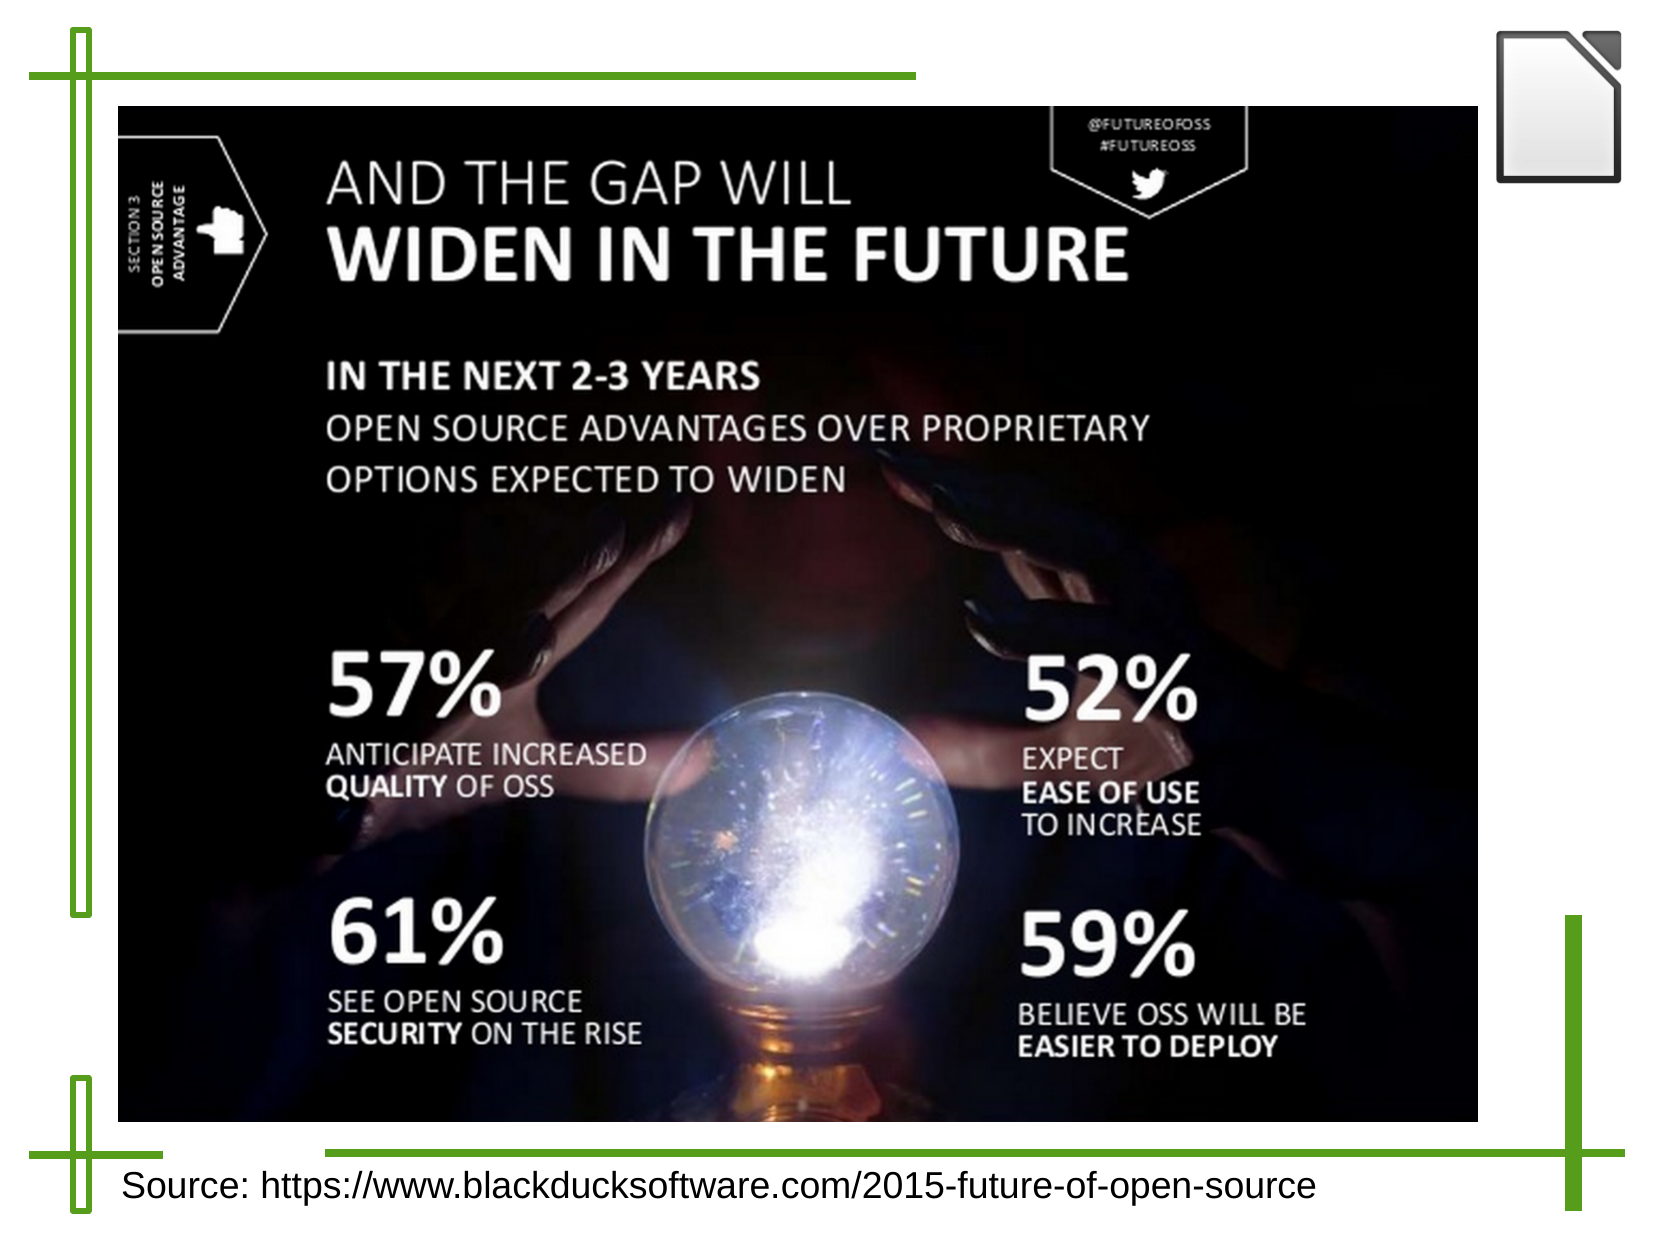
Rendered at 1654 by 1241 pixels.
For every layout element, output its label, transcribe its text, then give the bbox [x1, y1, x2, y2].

picture [118, 106, 1478, 1123]
text_box Source: https://www.blackducksoftware.com/2015-future-of-open-source [106, 1157, 1333, 1215]
picture [1494, 29, 1624, 186]
